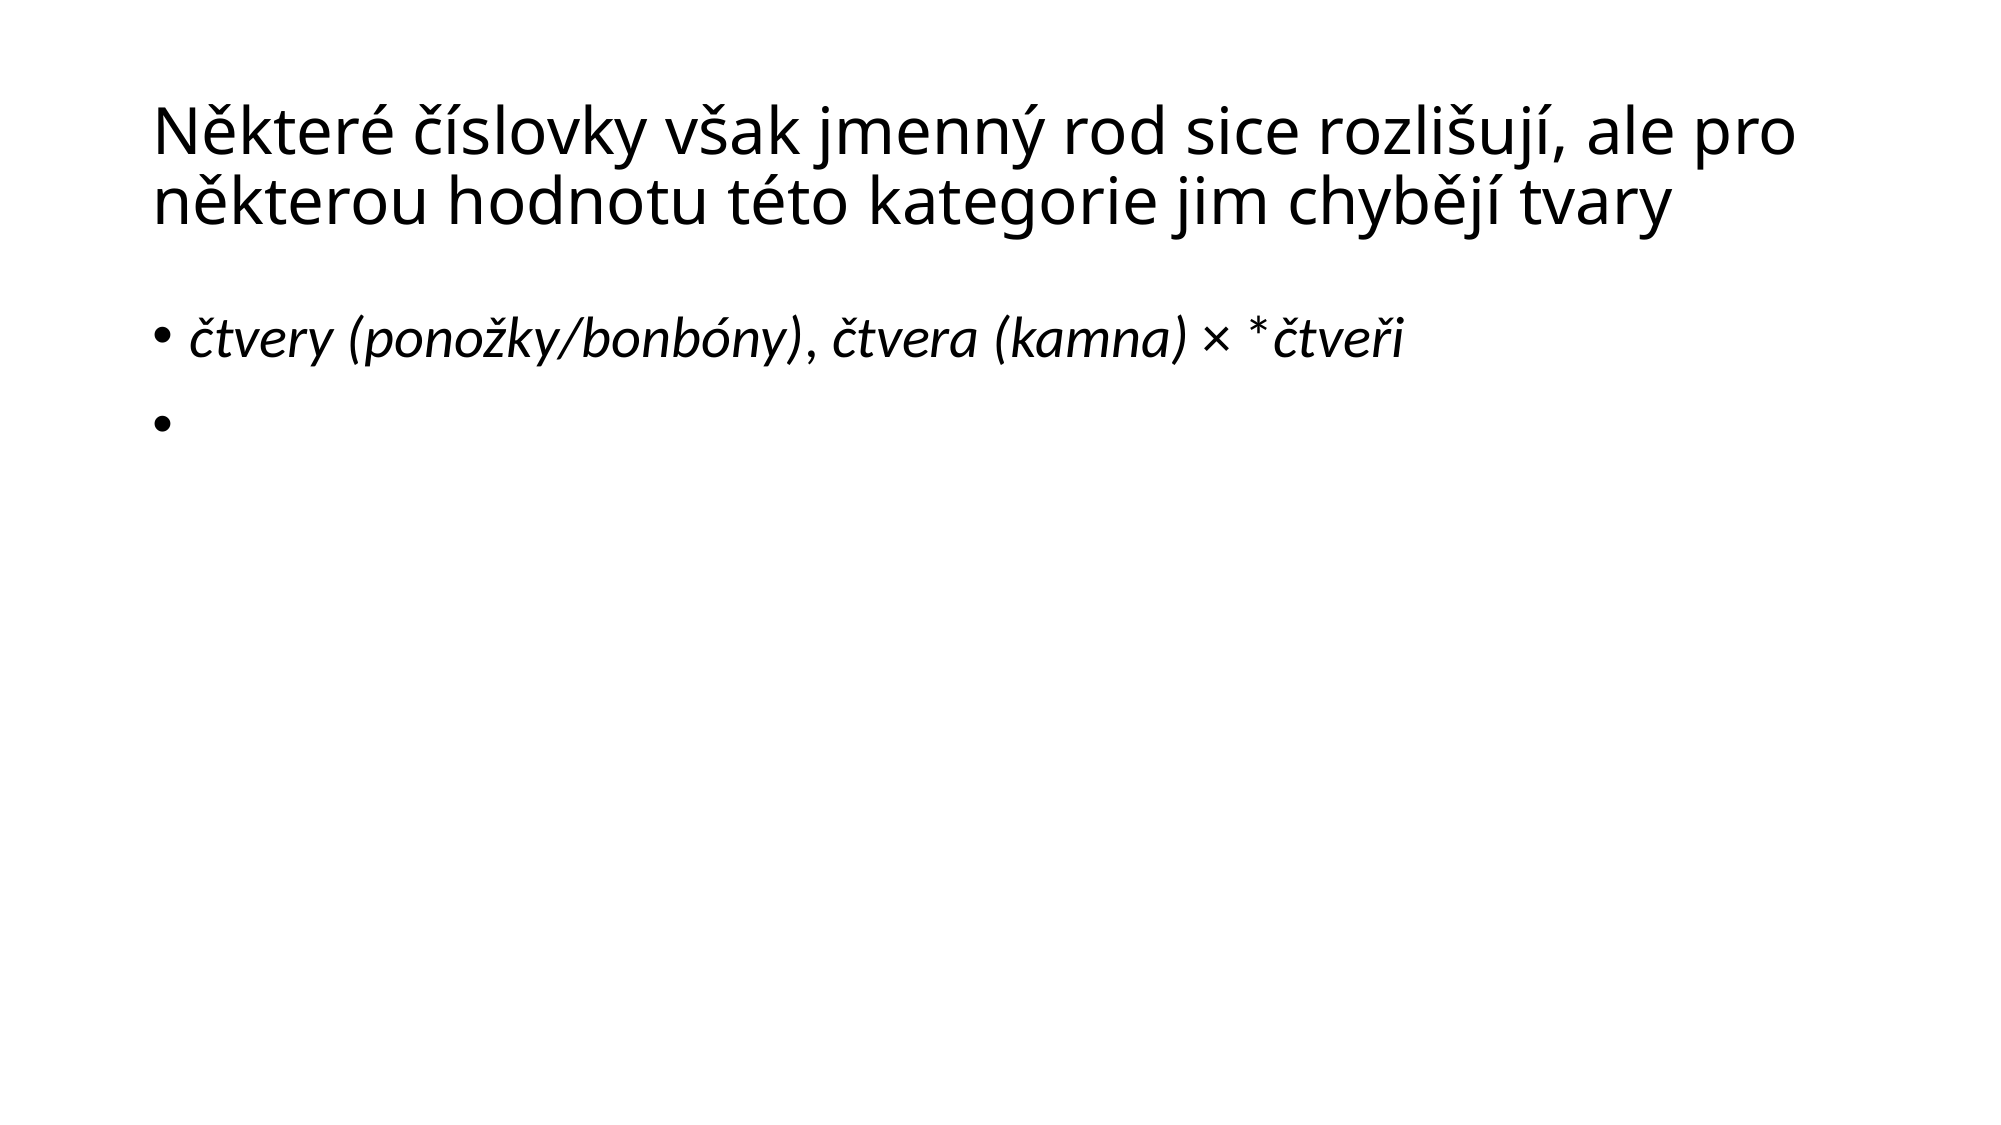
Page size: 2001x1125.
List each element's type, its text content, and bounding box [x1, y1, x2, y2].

title Některé číslovky však jmenný rod sice rozlišují, ale pro některou hodnotu této kategorie jim chybějí tvary [137, 59, 1863, 278]
list čtvery (ponožky/bonbóny), čtvera (kamna) × *čtveři [137, 299, 1863, 1014]
